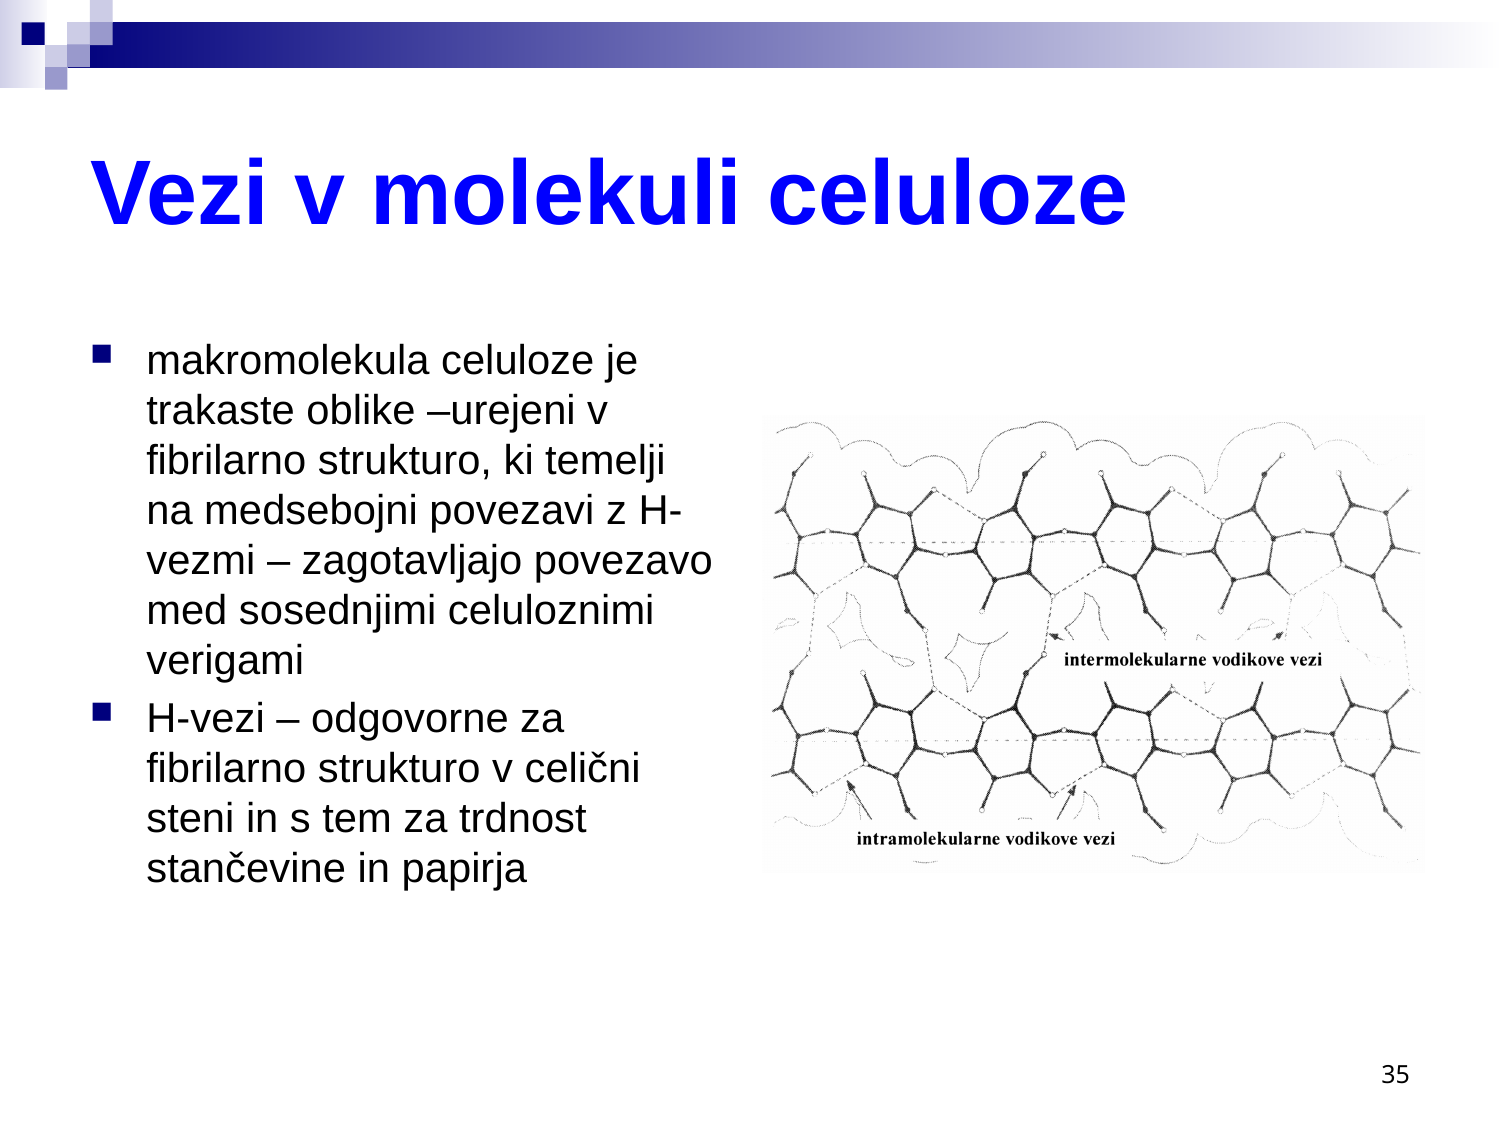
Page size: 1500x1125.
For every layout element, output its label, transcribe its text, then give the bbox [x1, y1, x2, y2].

picture [762, 415, 1425, 873]
list makromolekula celuloze je trakaste oblike –urejeni v fibrilarno strukturo, ki temelji na medsebojni povezavi z H-vezmi – zagotavljajo povezavo med sosednjimi celuloznimi verigami H-vezi – odgovorne za fibrilarno strukturo v celični steni in s tem za trdnost stančevine in papirja [75, 324, 738, 963]
slide_number <number> [1074, 1025, 1425, 1100]
title Vezi v molekuli celuloze [75, 75, 1425, 300]
